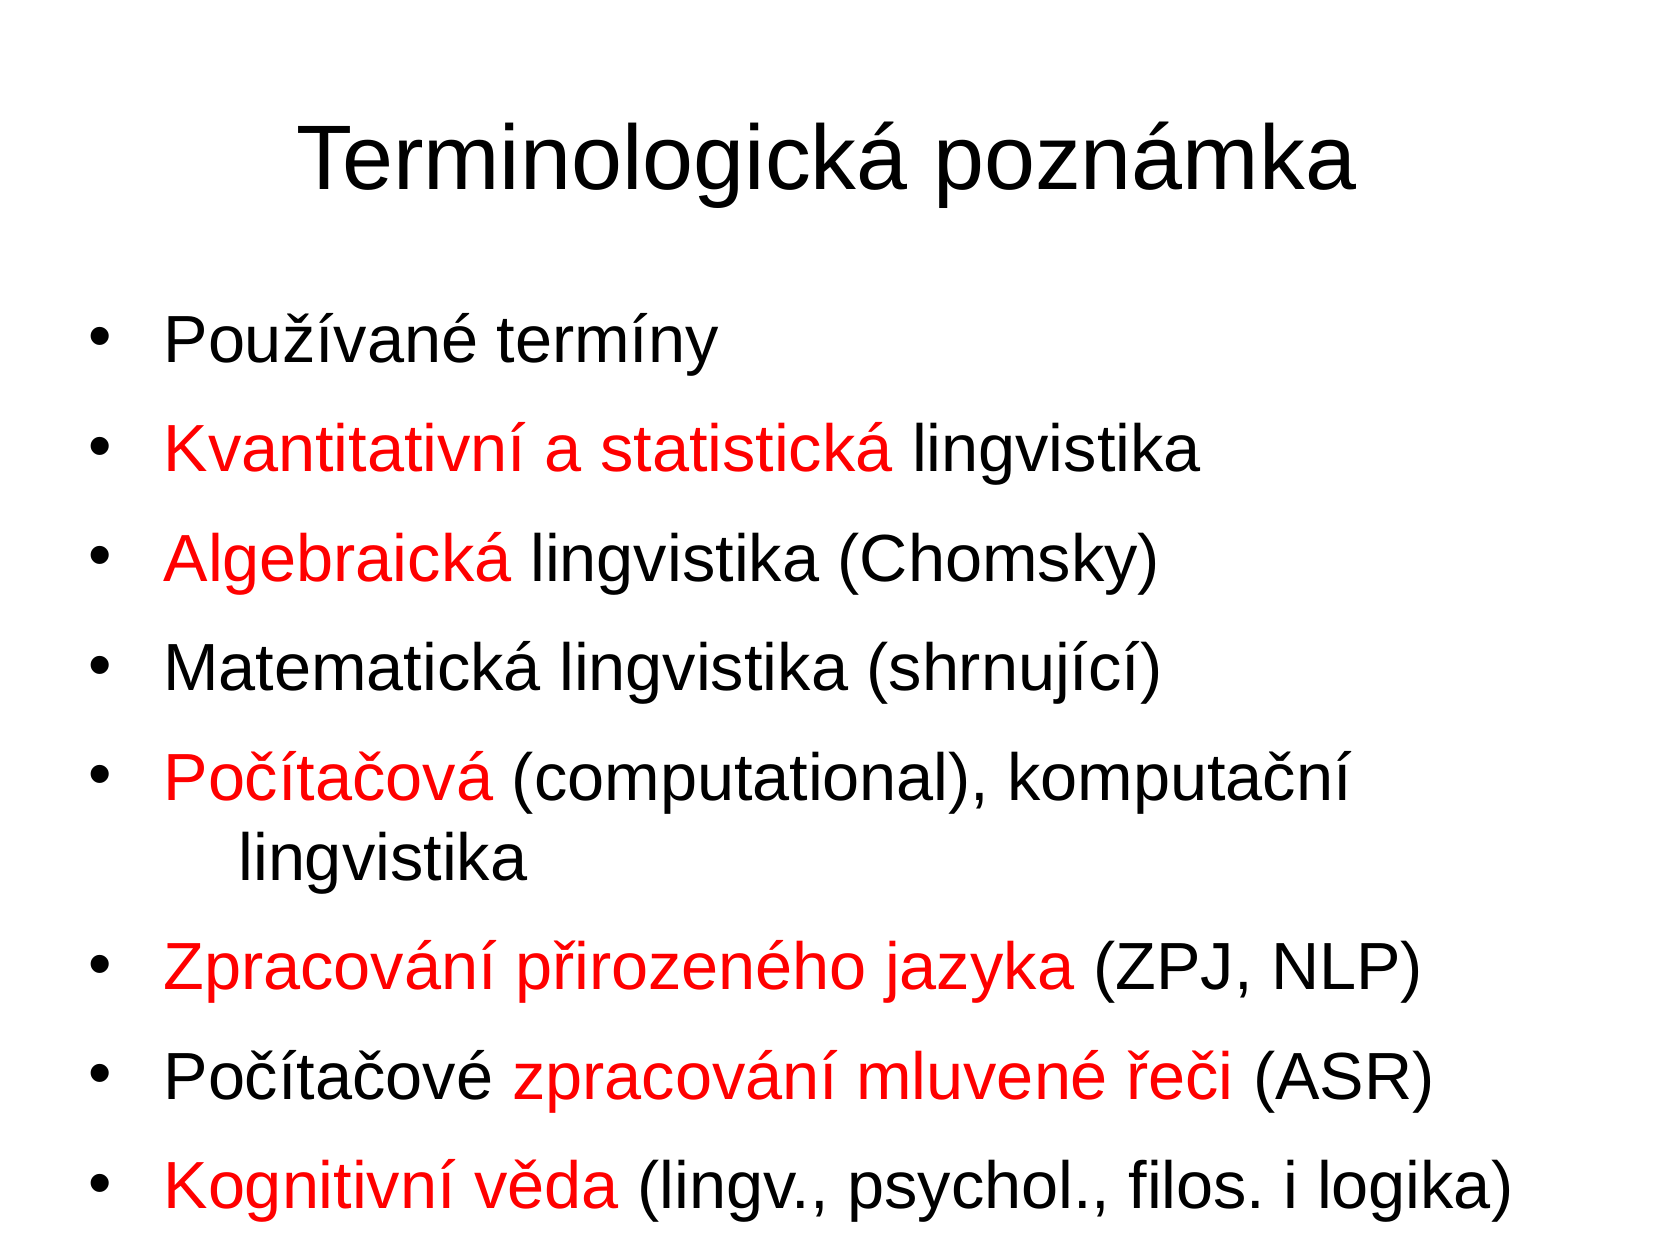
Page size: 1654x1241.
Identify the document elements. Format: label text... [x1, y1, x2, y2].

title Terminologická poznámka [82, 49, 1571, 257]
list Používané termíny Kvantitativní a statistická lingvistika Algebraická lingvistika (Chomsky) Matematická lingvistika (shrnující) Počítačová (computational), komputační lingvistika Zpracování přirozeného jazyka (ZPJ, NLP) Počítačové zpracování mluvené řeči (ASR) Kognitivní věda (lingv., psychol., filos. i logika) [88, 295, 1577, 1229]
